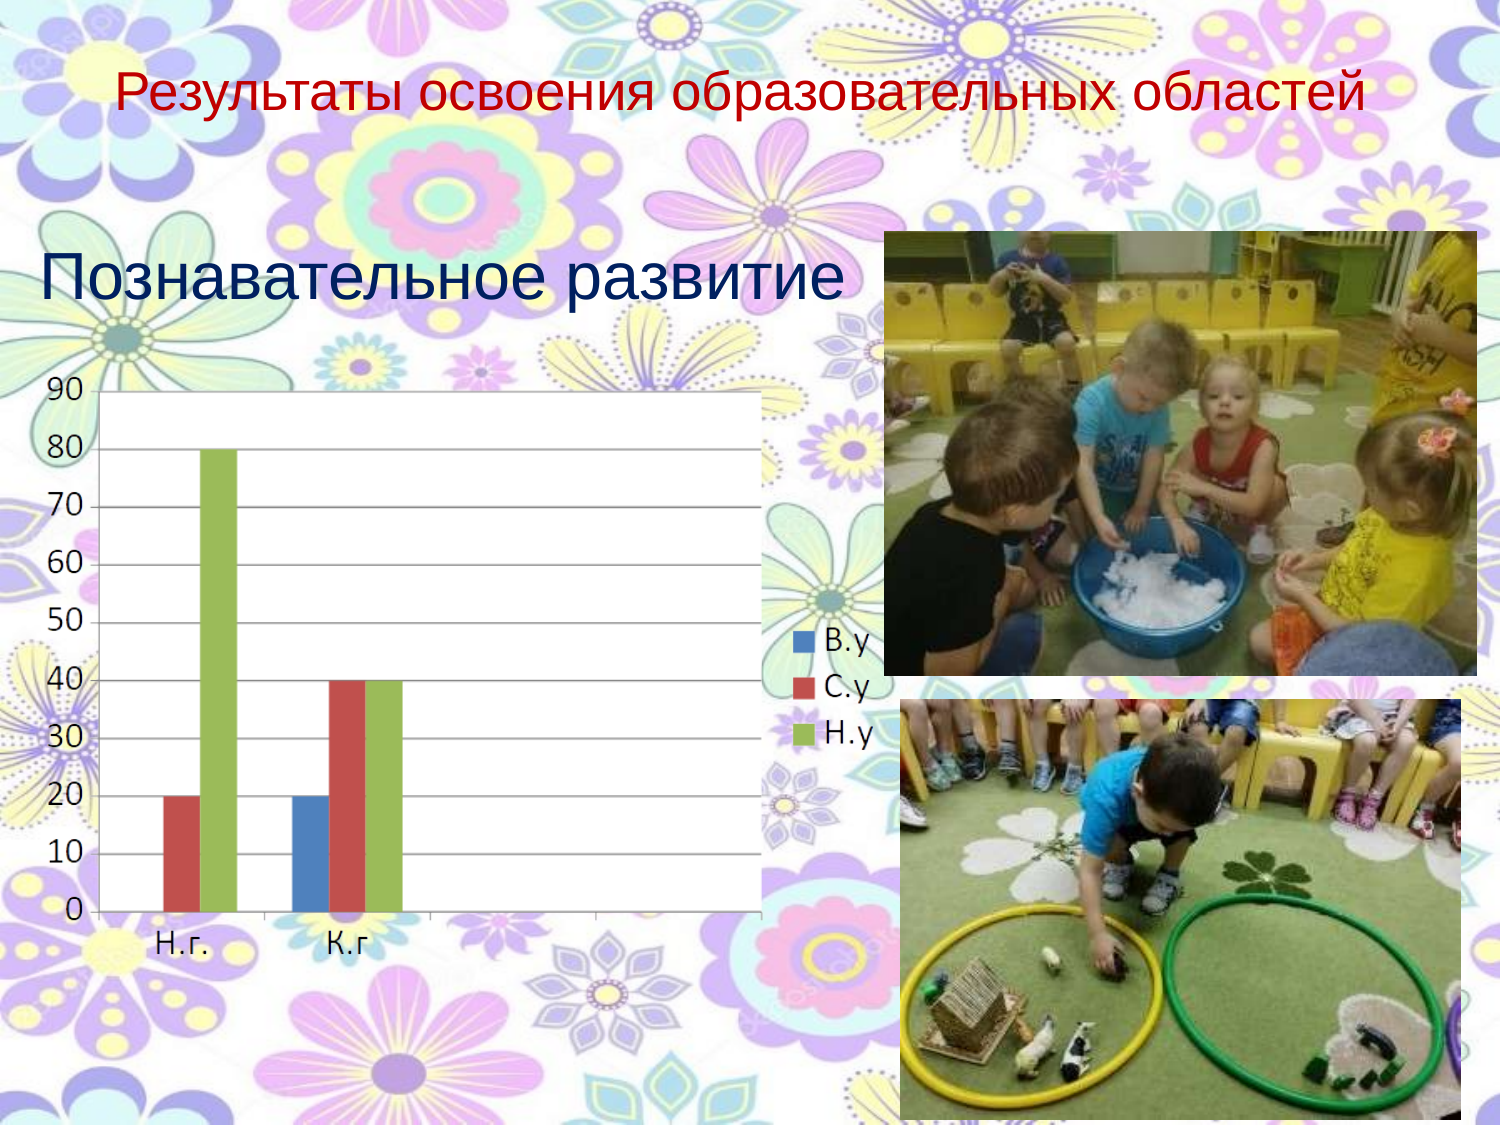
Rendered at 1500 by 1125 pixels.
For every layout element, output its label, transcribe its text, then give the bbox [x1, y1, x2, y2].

picture [6, 231, 1477, 1120]
text_box Результаты освоения образовательных областей [5, 46, 1477, 197]
text_box Познавательное развитие [24, 184, 885, 362]
